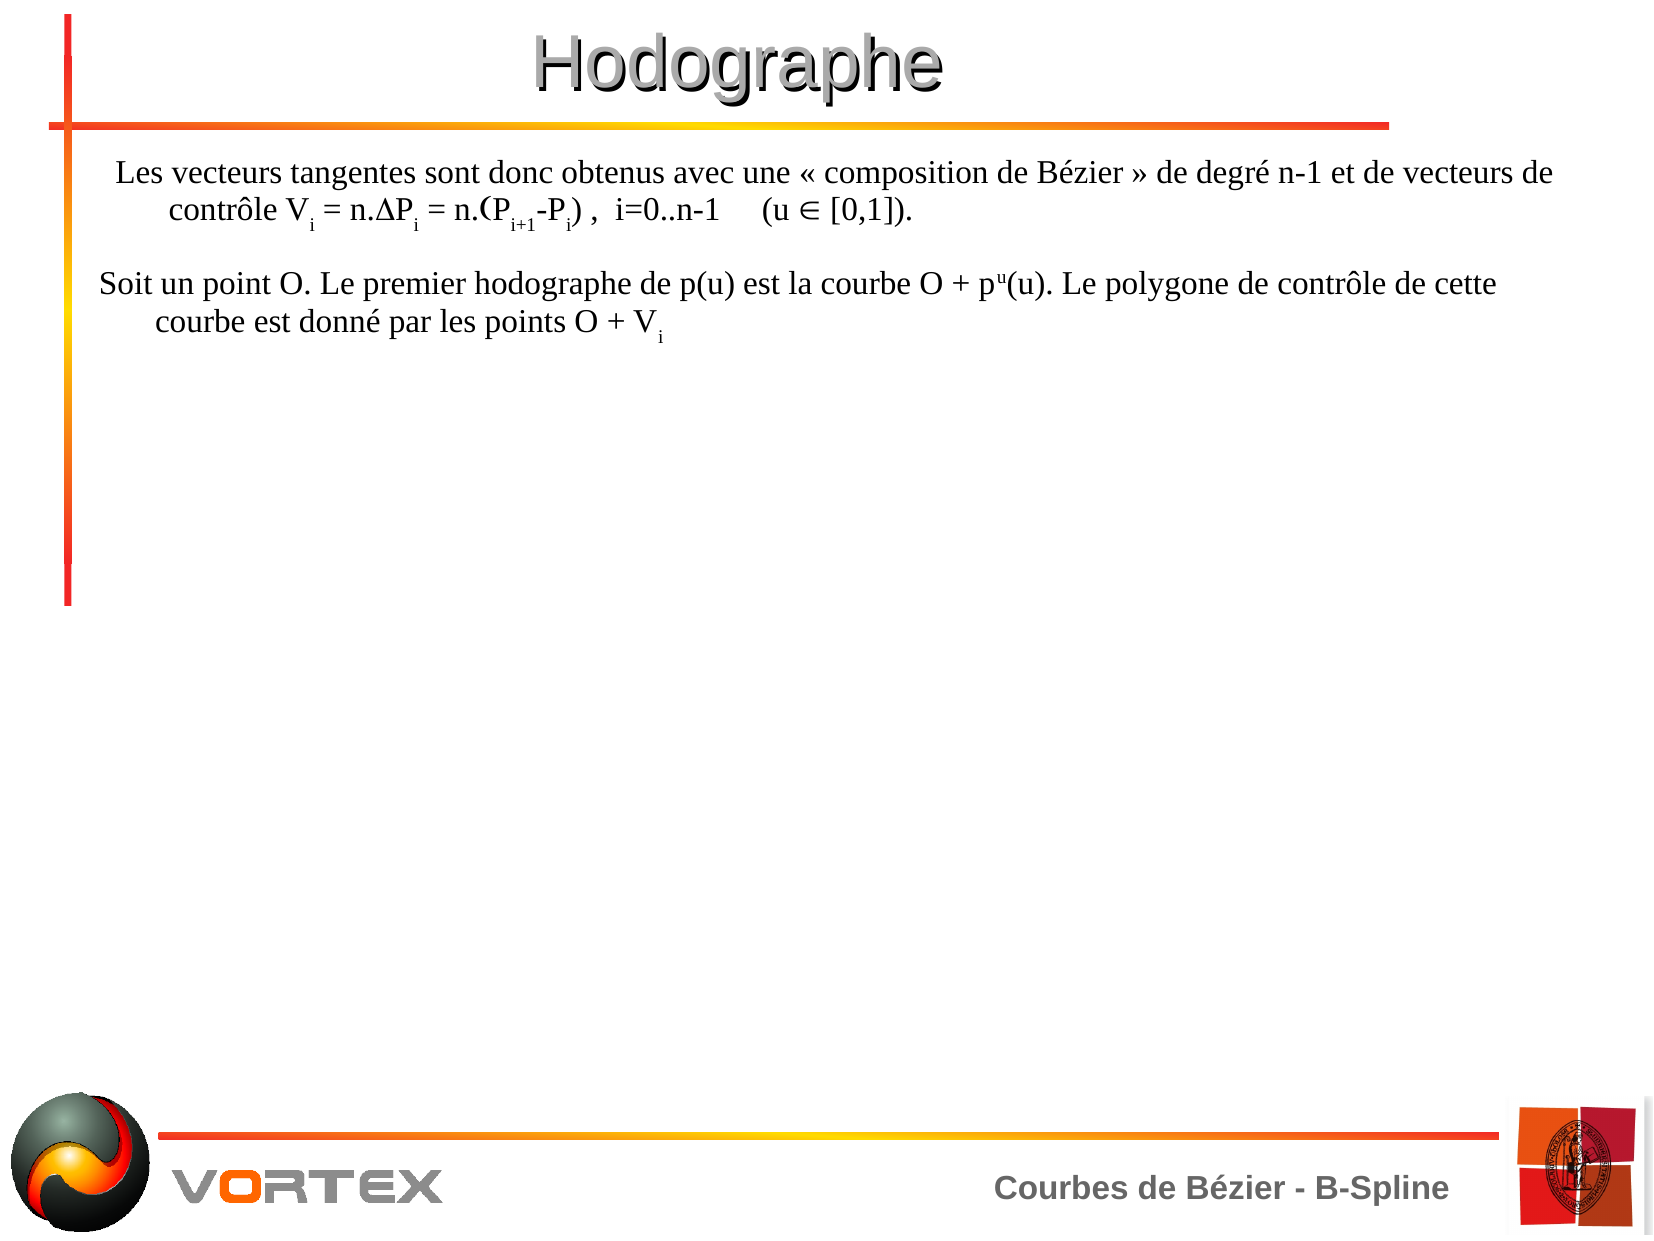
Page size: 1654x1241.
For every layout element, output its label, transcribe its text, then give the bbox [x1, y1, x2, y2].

picture [11, 1092, 443, 1232]
list Les vecteurs tangentes sont donc obtenus avec une « composition de Bézier » de degré n-1 et de vecteurs de contrôle Vi = n.Pi = n.(Pi+1-Pi) , i=0..n-1 (u  [0,1]). Soit un point O. Le premier hodographe de p(u) est la courbe O + pu(u). Le polygone de contrôle de cette courbe est donné par les points O + Vi [97, 153, 1571, 1109]
picture [1505, 1096, 1653, 1235]
title Hodographe [82, 4, 1392, 120]
